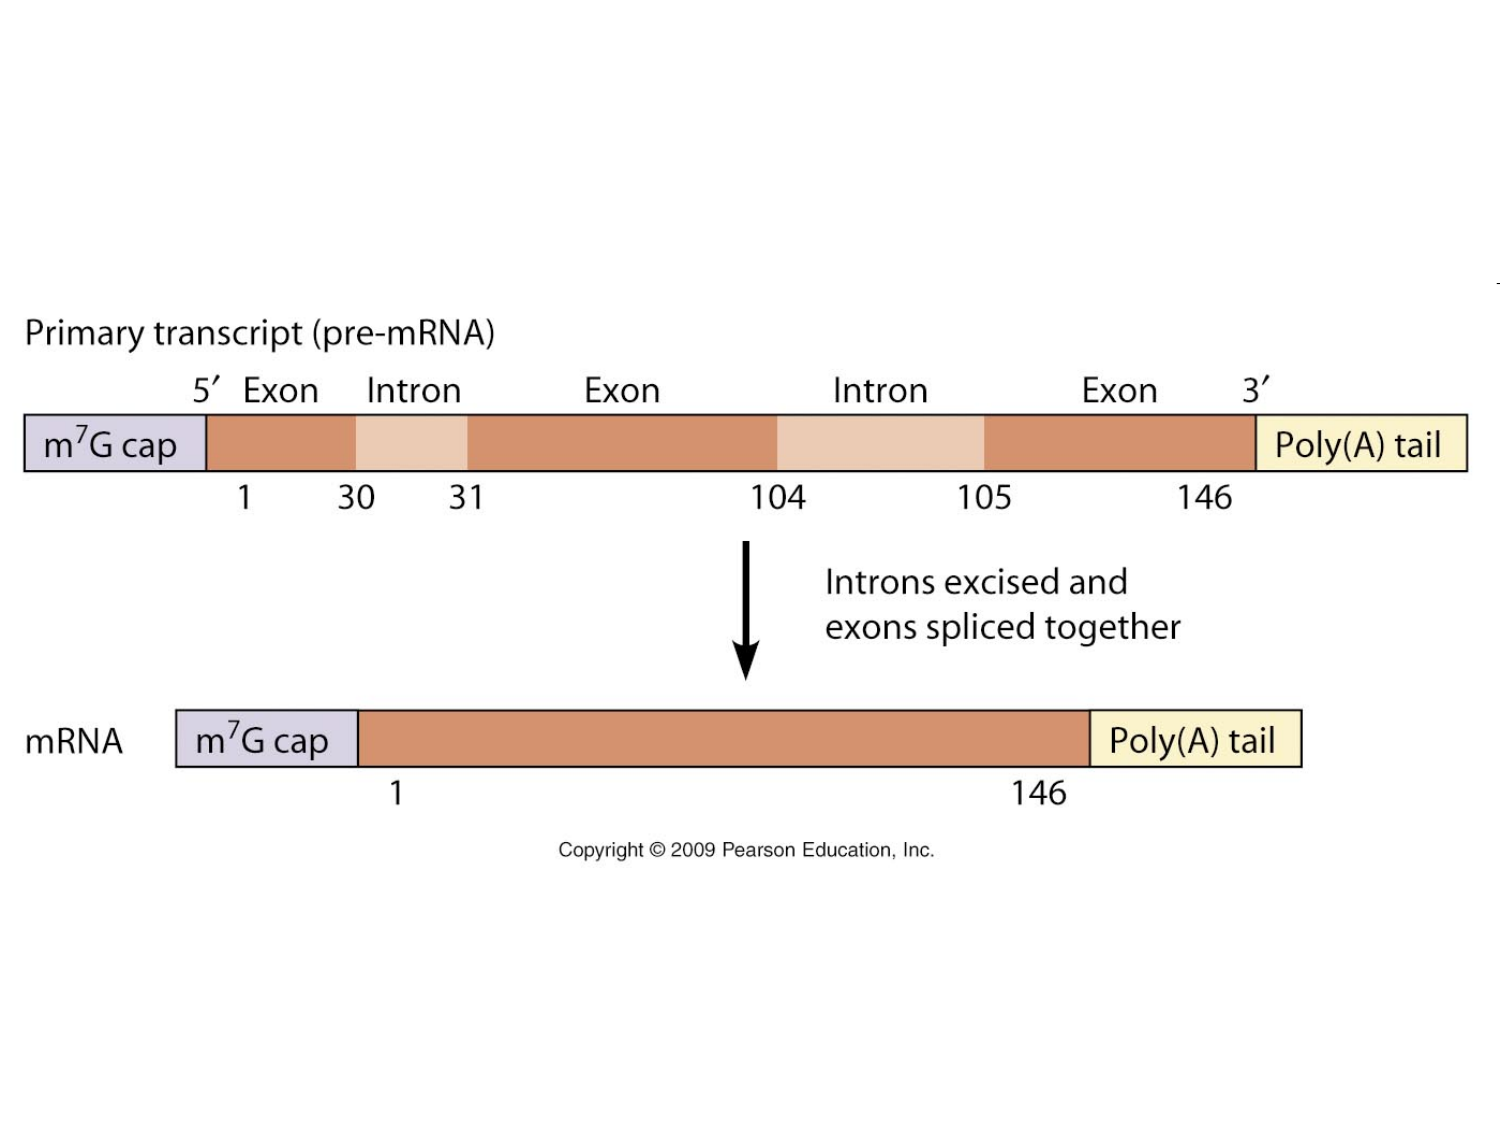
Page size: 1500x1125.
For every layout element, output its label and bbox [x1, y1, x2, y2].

picture [0, 283, 1500, 884]
